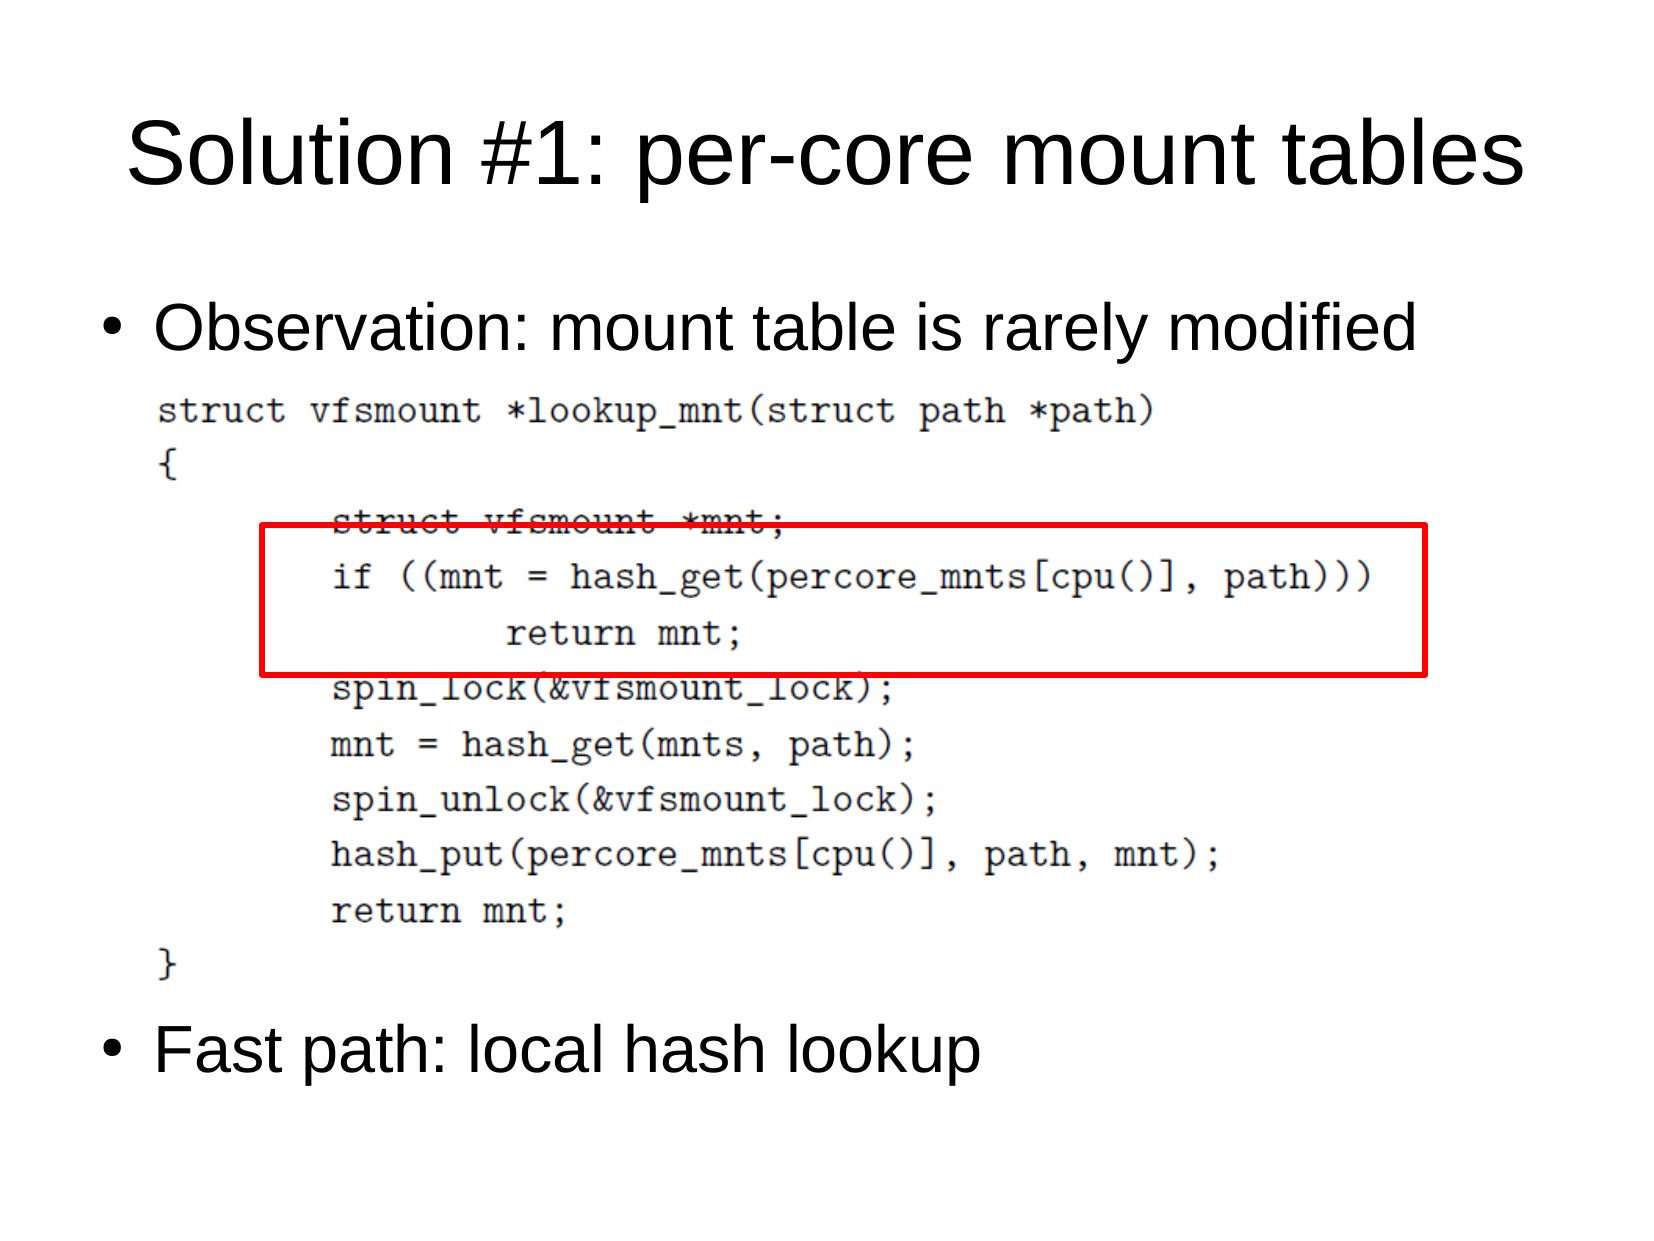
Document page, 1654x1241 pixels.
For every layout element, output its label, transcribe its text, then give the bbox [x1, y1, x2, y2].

list Fast path: local hash lookup [82, 1012, 1571, 1201]
title Solution #1: per-core mount tables [82, 49, 1571, 257]
list Observation: mount table is rarely modified [82, 290, 1571, 413]
picture [265, 528, 1388, 672]
picture [145, 388, 1388, 1001]
